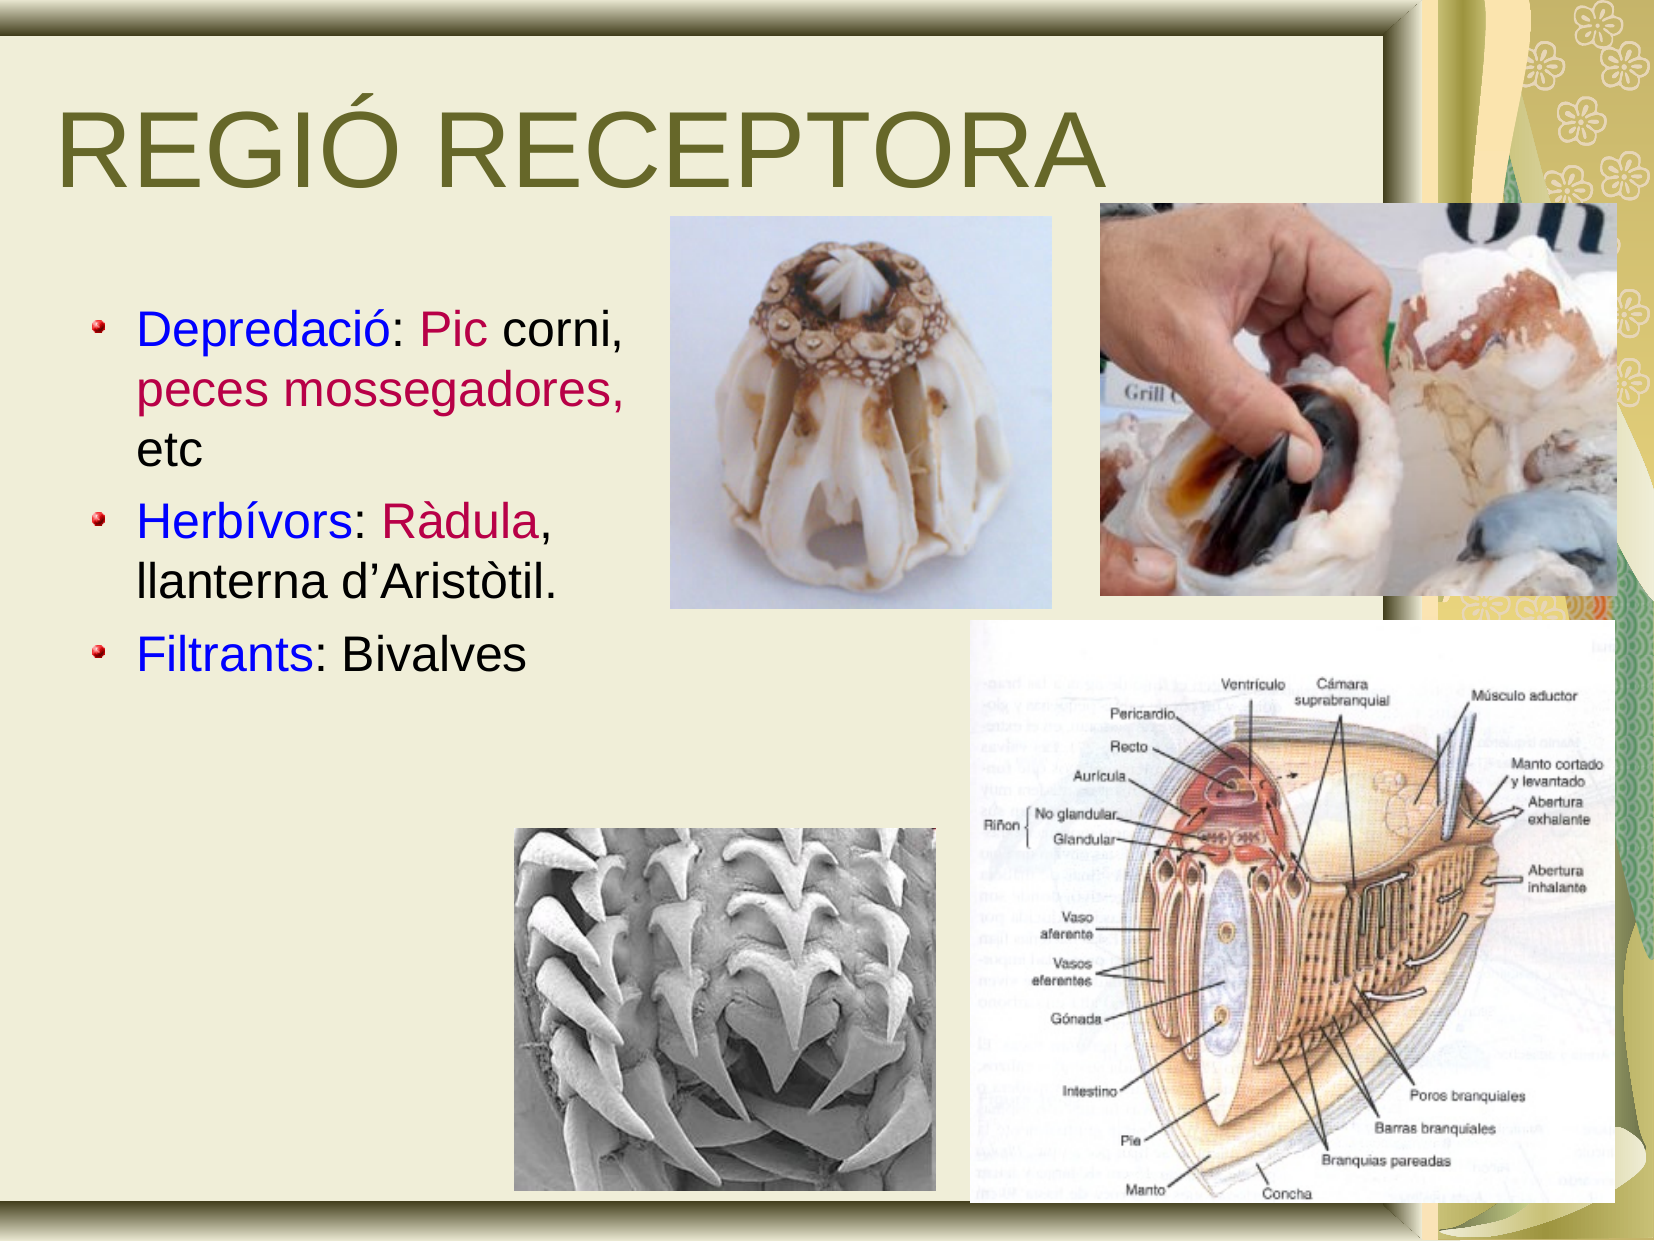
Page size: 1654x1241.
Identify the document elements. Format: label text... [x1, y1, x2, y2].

text_box REGIÓ RECEPTORA [39, 40, 1392, 248]
picture [514, 828, 936, 1191]
text_box Depredació: Pic corni, peces mossegadores, etc Herbívors: Ràdula, llanterna d’Aristòtil. Filtrants: Bivalves [47, 289, 702, 1103]
picture [92, 645, 105, 658]
picture [970, 156, 1654, 1203]
picture [92, 320, 105, 333]
picture [670, 216, 1052, 609]
picture [92, 512, 105, 526]
